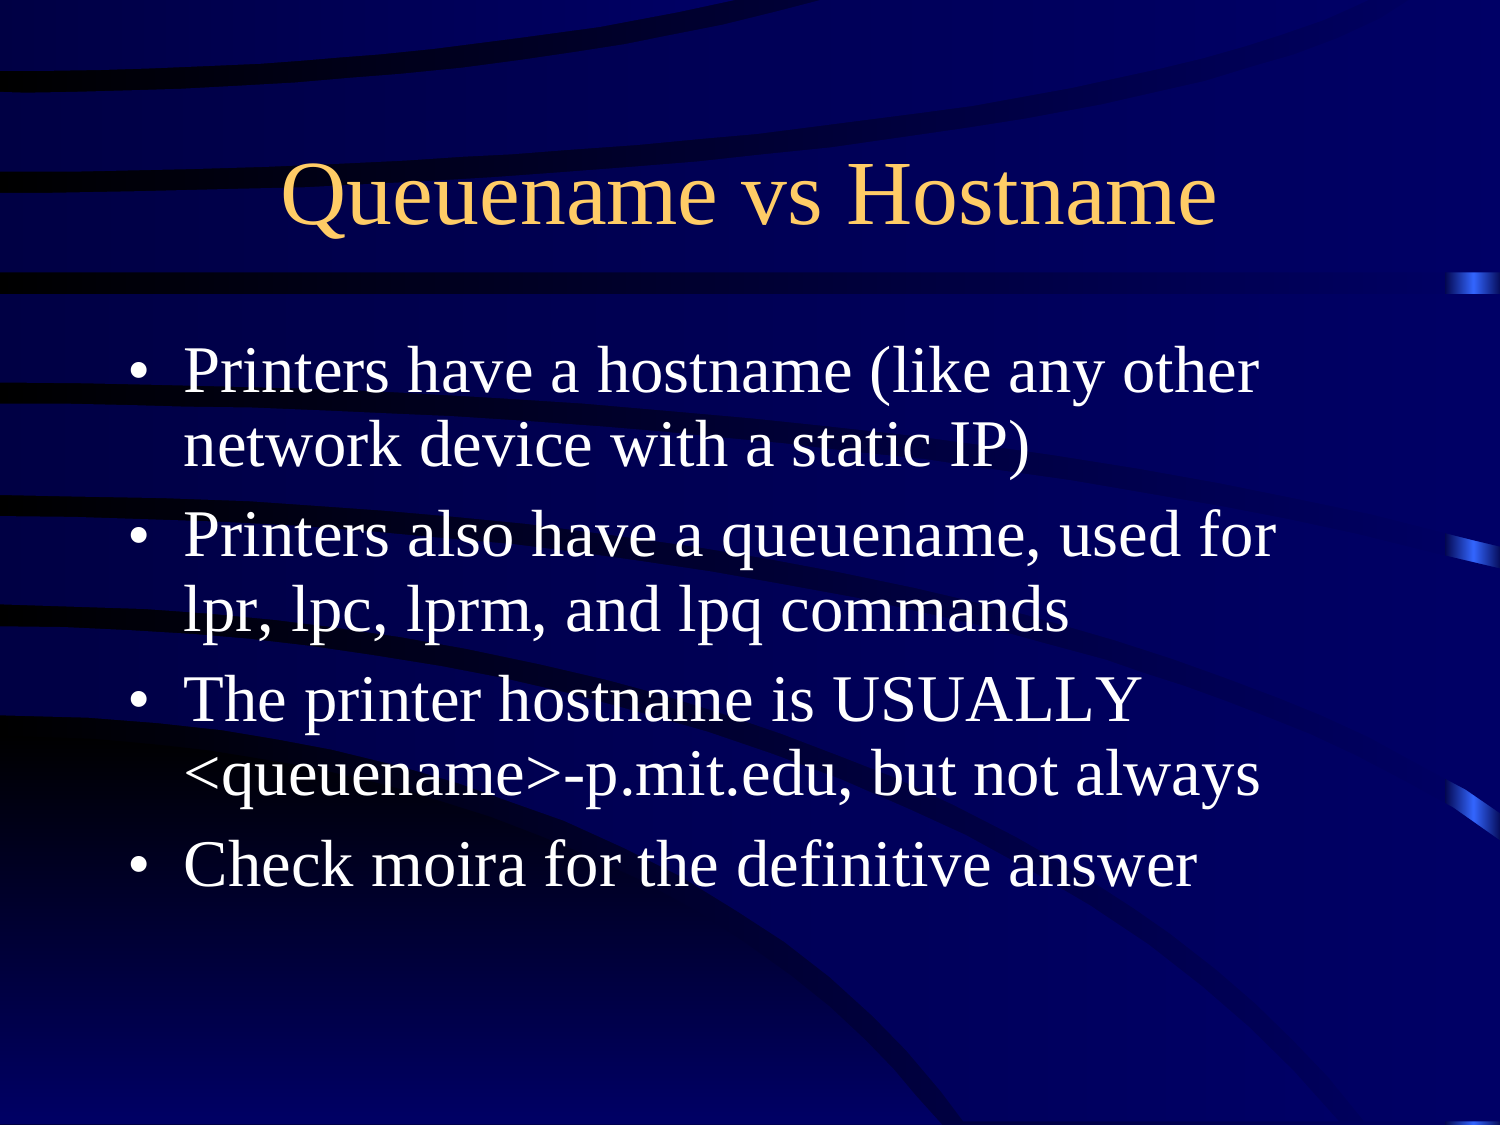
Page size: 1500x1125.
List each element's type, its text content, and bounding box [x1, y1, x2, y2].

title Queuename vs Hostname [112, 99, 1388, 288]
list Printers have a hostname (like any other network device with a static IP) Printers also have a queuename, used for lpr, lpc, lprm, and lpq commands The printer hostname is USUALLY <queuename>-p.mit.edu, but not always Check moira for the definitive answer [112, 324, 1388, 1001]
